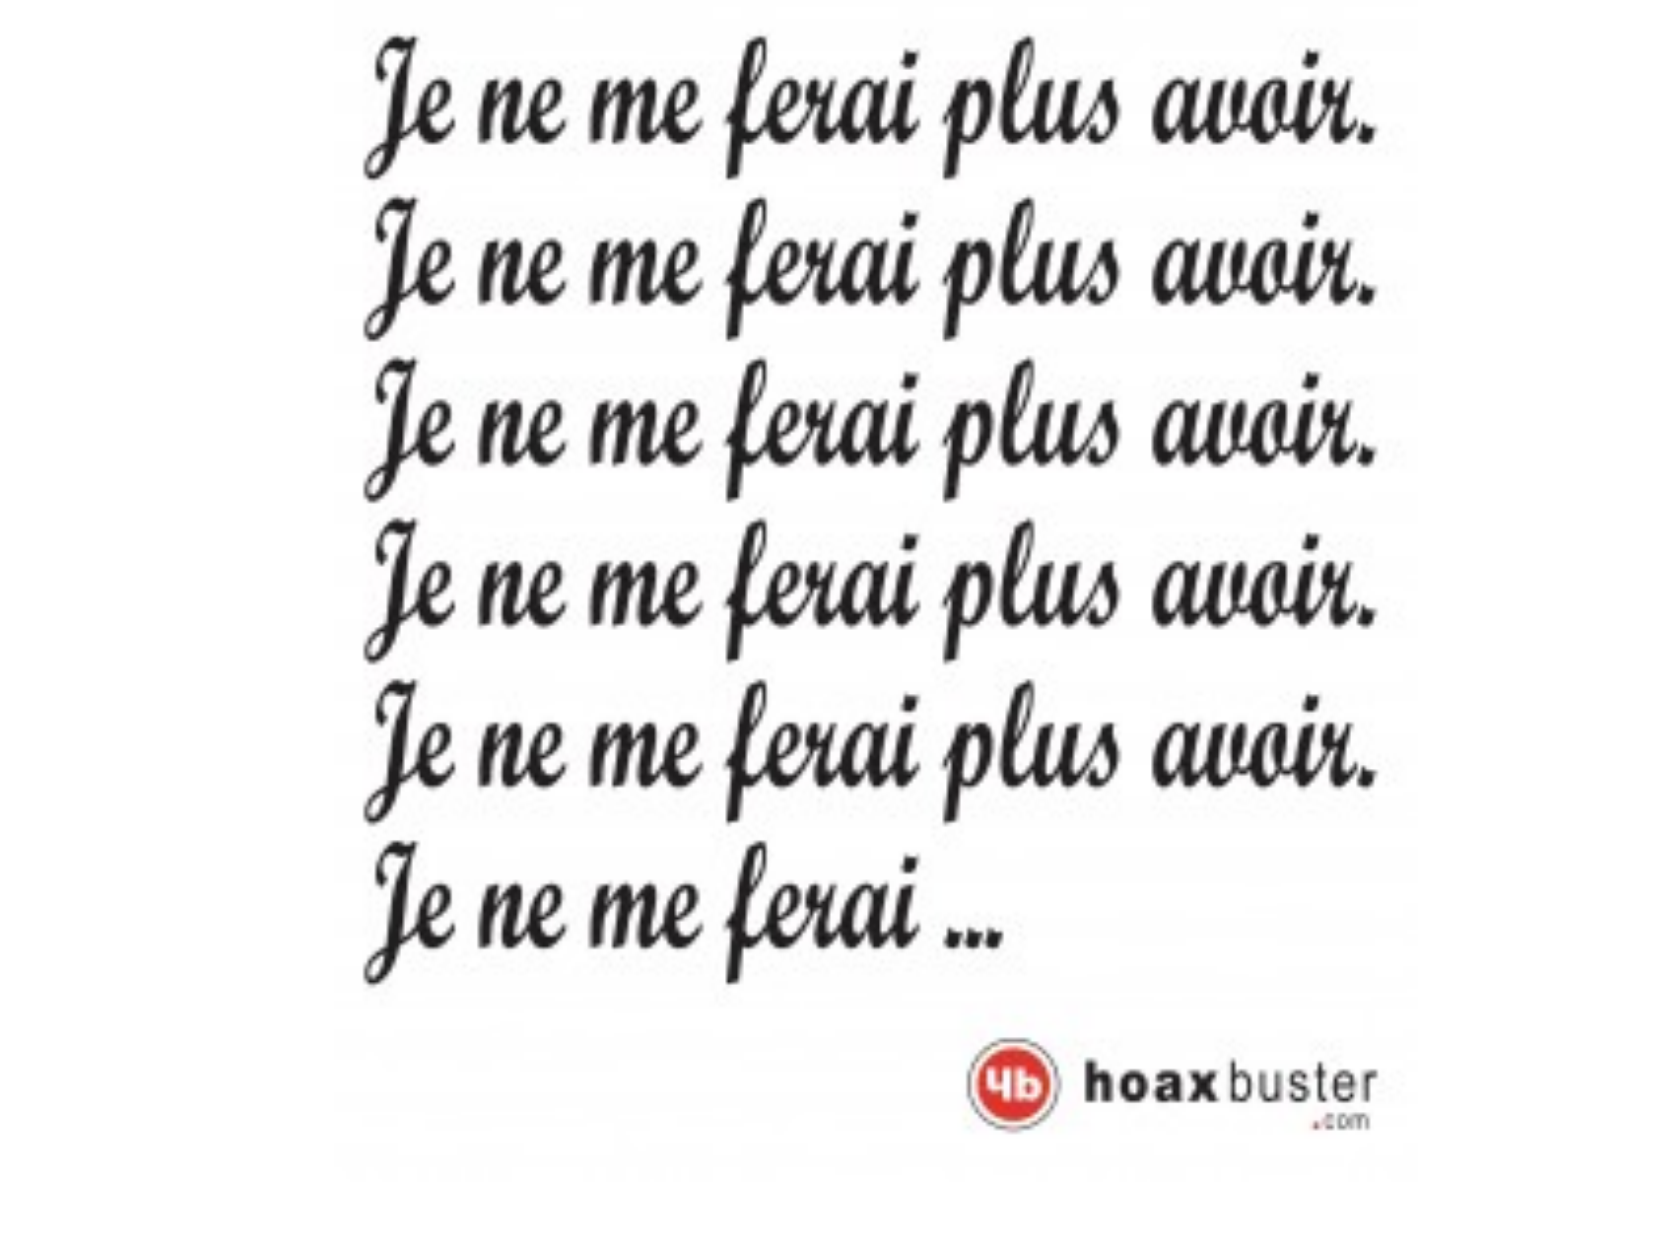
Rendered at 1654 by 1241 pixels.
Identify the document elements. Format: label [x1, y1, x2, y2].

picture [334, 0, 1418, 1182]
